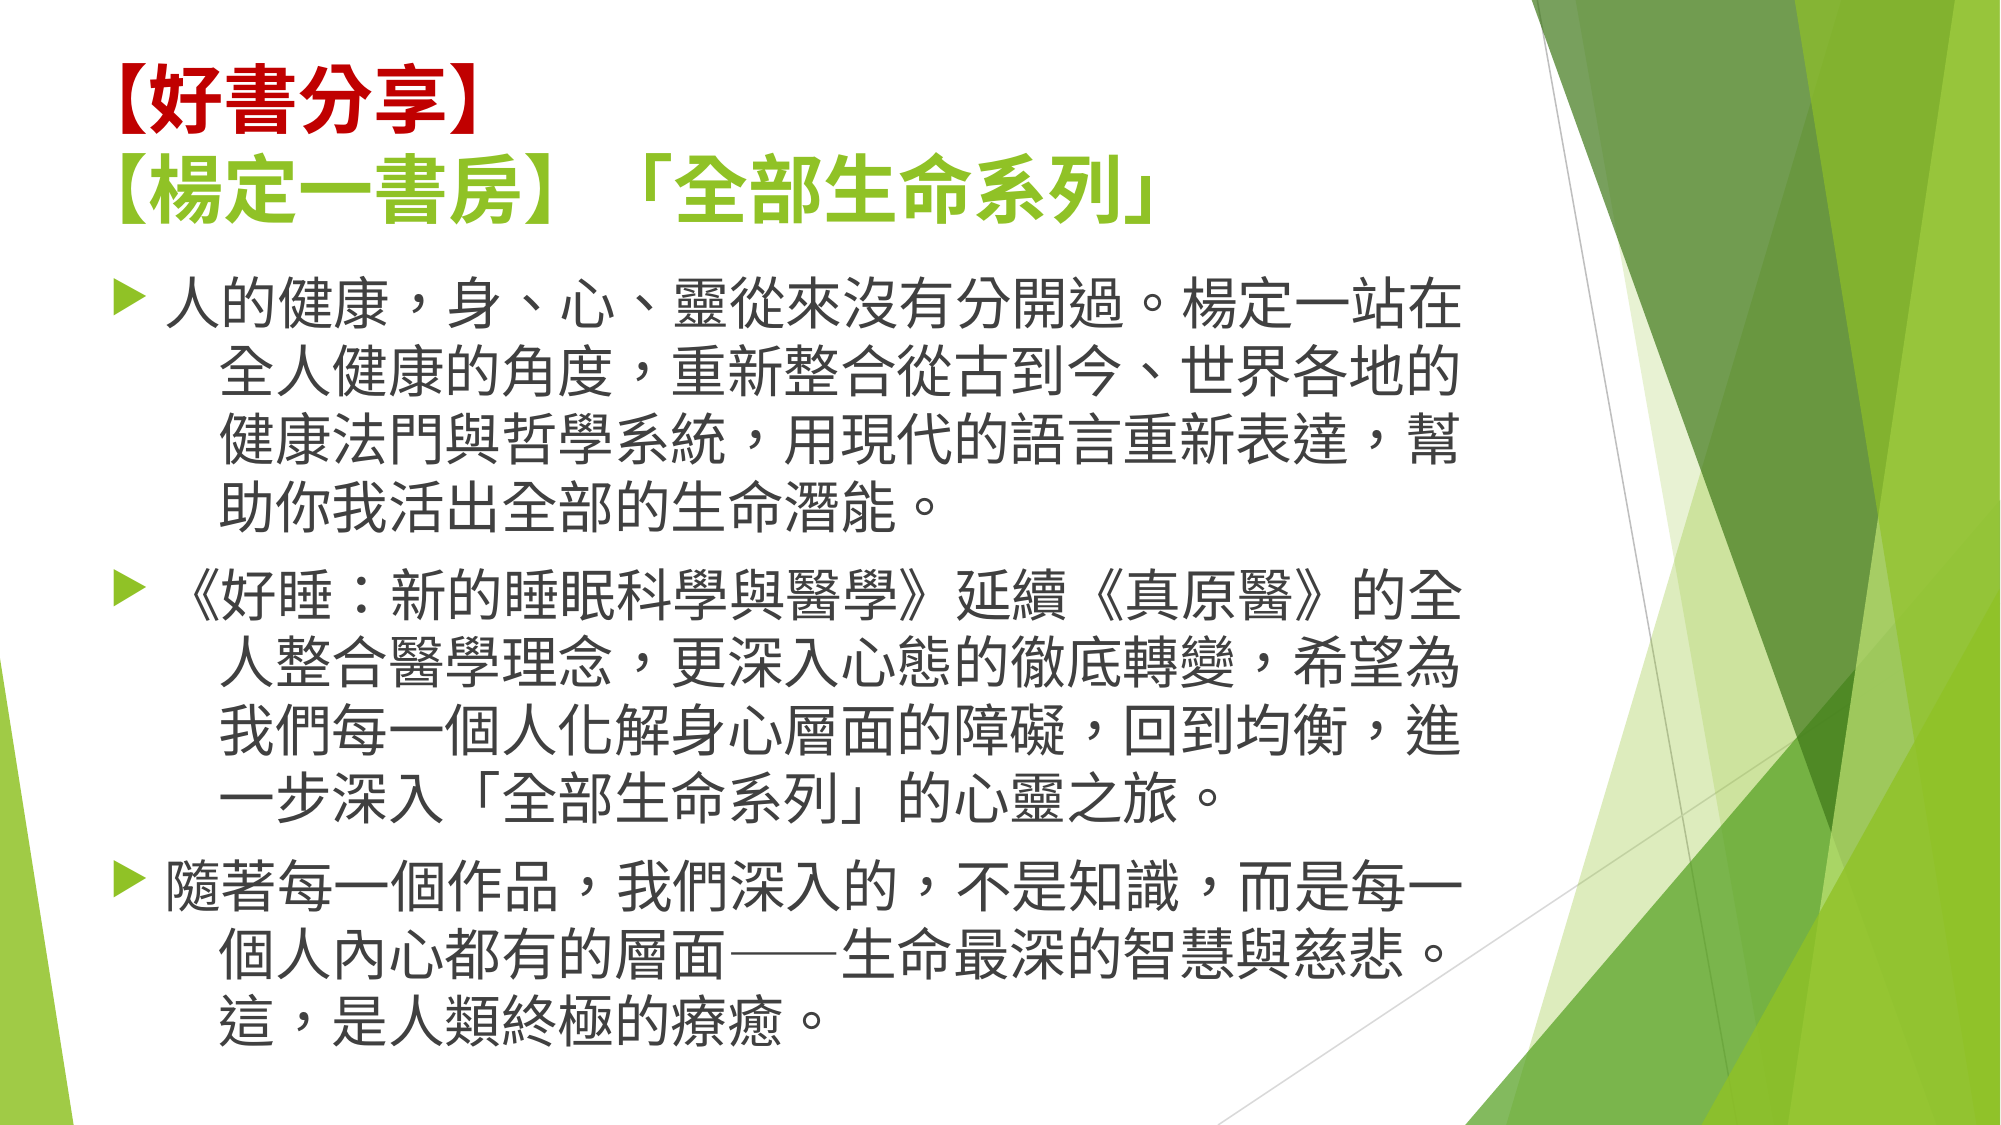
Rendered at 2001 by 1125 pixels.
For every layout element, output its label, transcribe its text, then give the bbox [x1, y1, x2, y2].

title 【好書分享】 【楊定一書房】「全部生命系列」 [58, 44, 1469, 262]
list 人的健康，身、心、靈從來沒有分開過。楊定一站在全人健康的角度，重新整合從古到今、世界各地的健康法門與哲學系統，用現代的語言重新表達，幫助你我活出全部的生命潛能。 《好睡：新的睡眠科學與醫學》延續《真原醫》的全人整合醫學理念，更深入心態的徹底轉變，希望為我們每一個人化解身心層面的障礙，回到均衡，進一步深入「全部生命系列」的心靈之旅。 隨著每一個作品，我們深入的，不是知識，而是每一個人內心都有的層面——生命最深的智慧與慈悲。這，是人類終極的療癒。 [94, 261, 1505, 1067]
